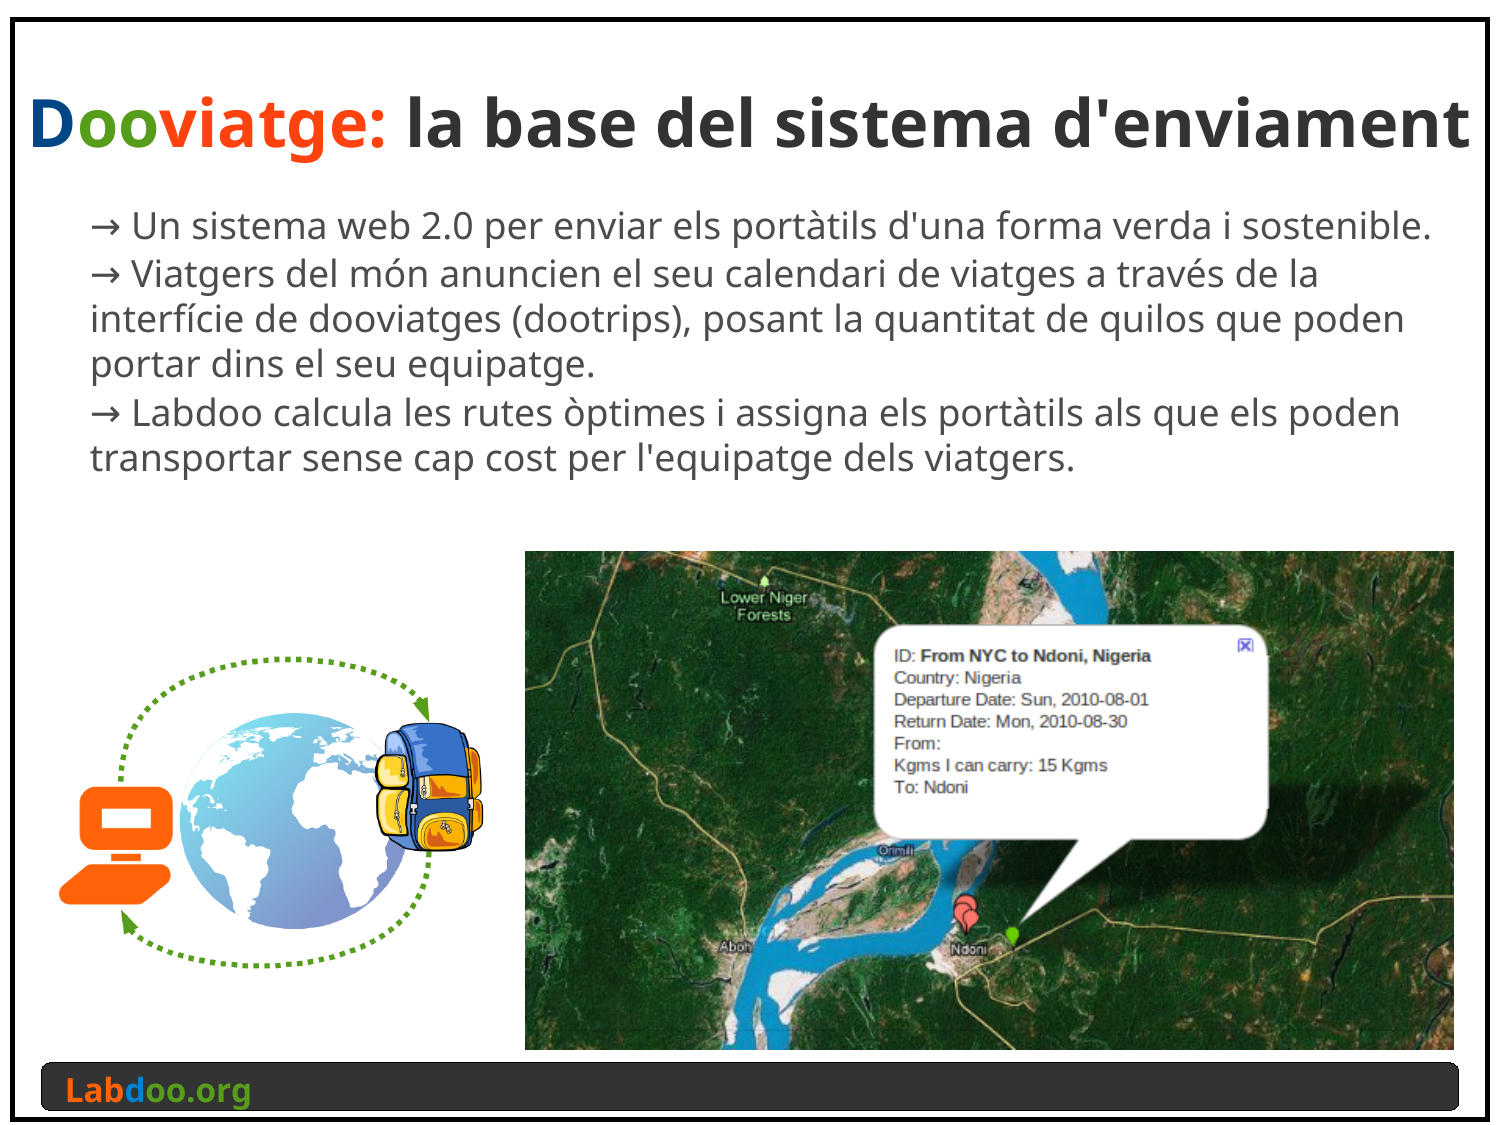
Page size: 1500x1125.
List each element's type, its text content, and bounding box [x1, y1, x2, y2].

text_box → Un sistema web 2.0 per enviar els portàtils d'una forma verda i sostenible. → Viatgers del món anuncien el seu calendari de viatges a través de la interfície de dooviatges (dootrips), posant la quantitat de quilos que poden portar dins el seu equipatge. → Labdoo calcula les rutes òptimes i assigna els portàtils als que els poden transportar sense cap cost per l'equipatge dels viatgers. [75, 195, 1463, 576]
picture [47, 651, 498, 980]
title Dooviatge: la base del sistema d'enviament [0, 11, 1500, 231]
picture [525, 551, 1454, 1051]
